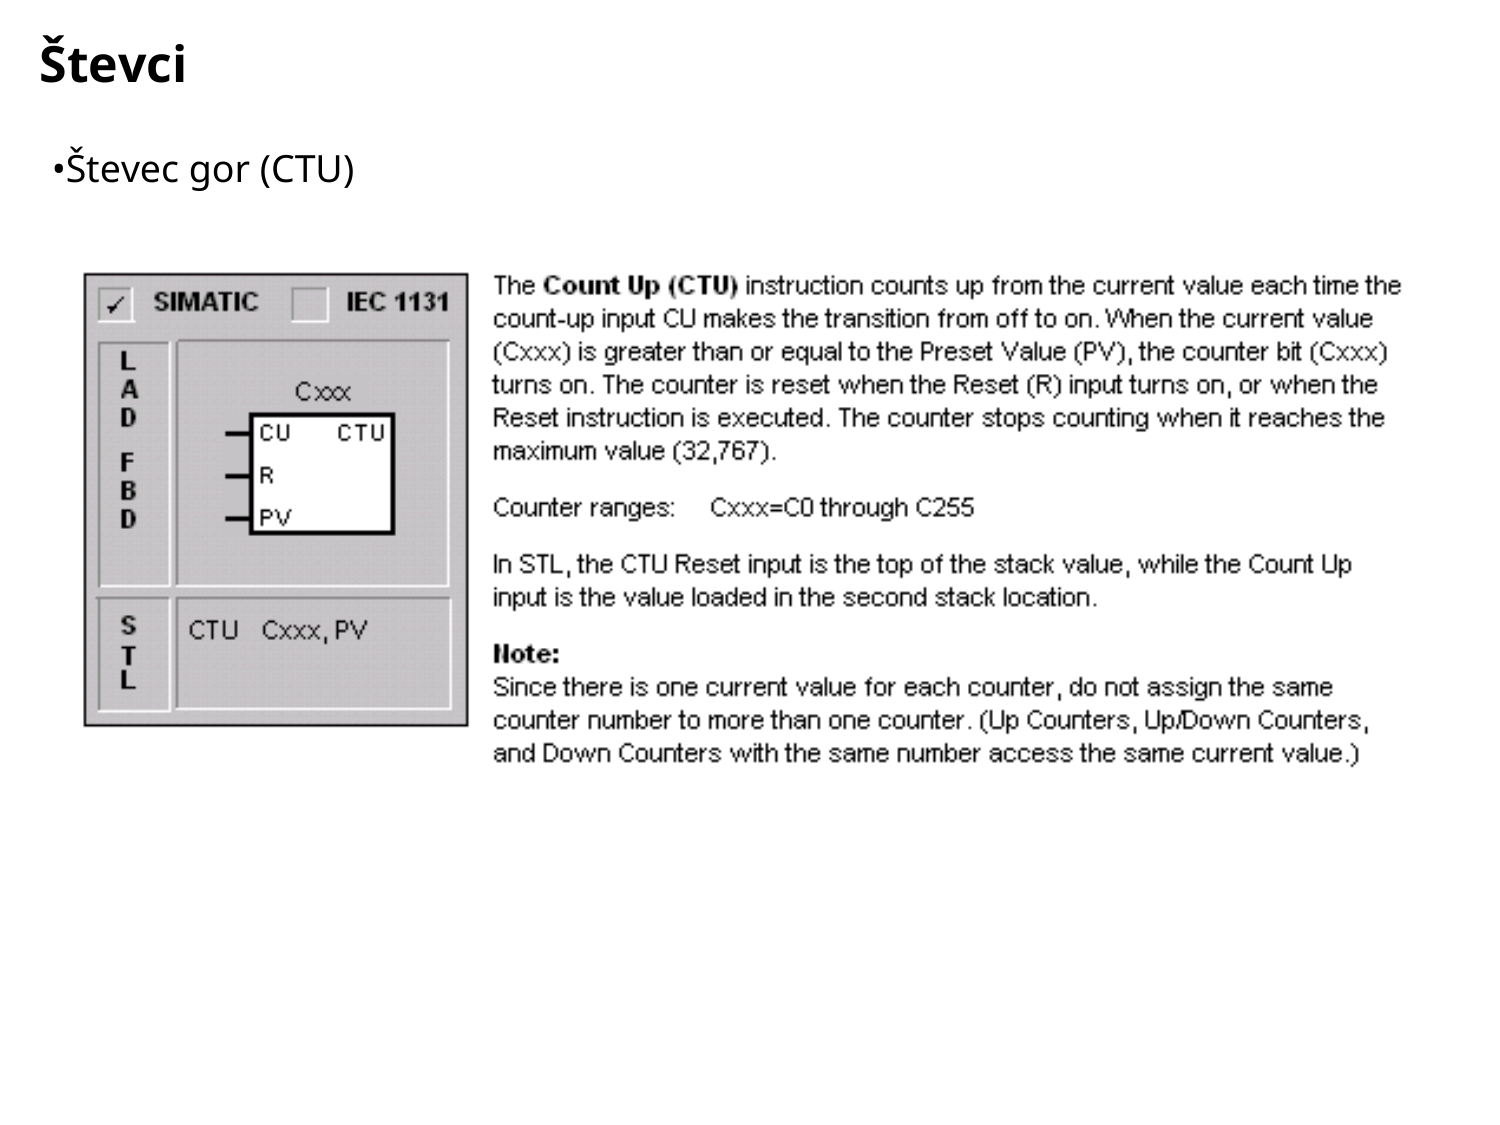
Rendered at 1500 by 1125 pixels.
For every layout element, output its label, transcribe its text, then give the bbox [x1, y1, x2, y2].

text_box Števci [24, 24, 1353, 101]
text_box Števec gor (CTU) [37, 137, 370, 198]
picture [75, 262, 1413, 784]
